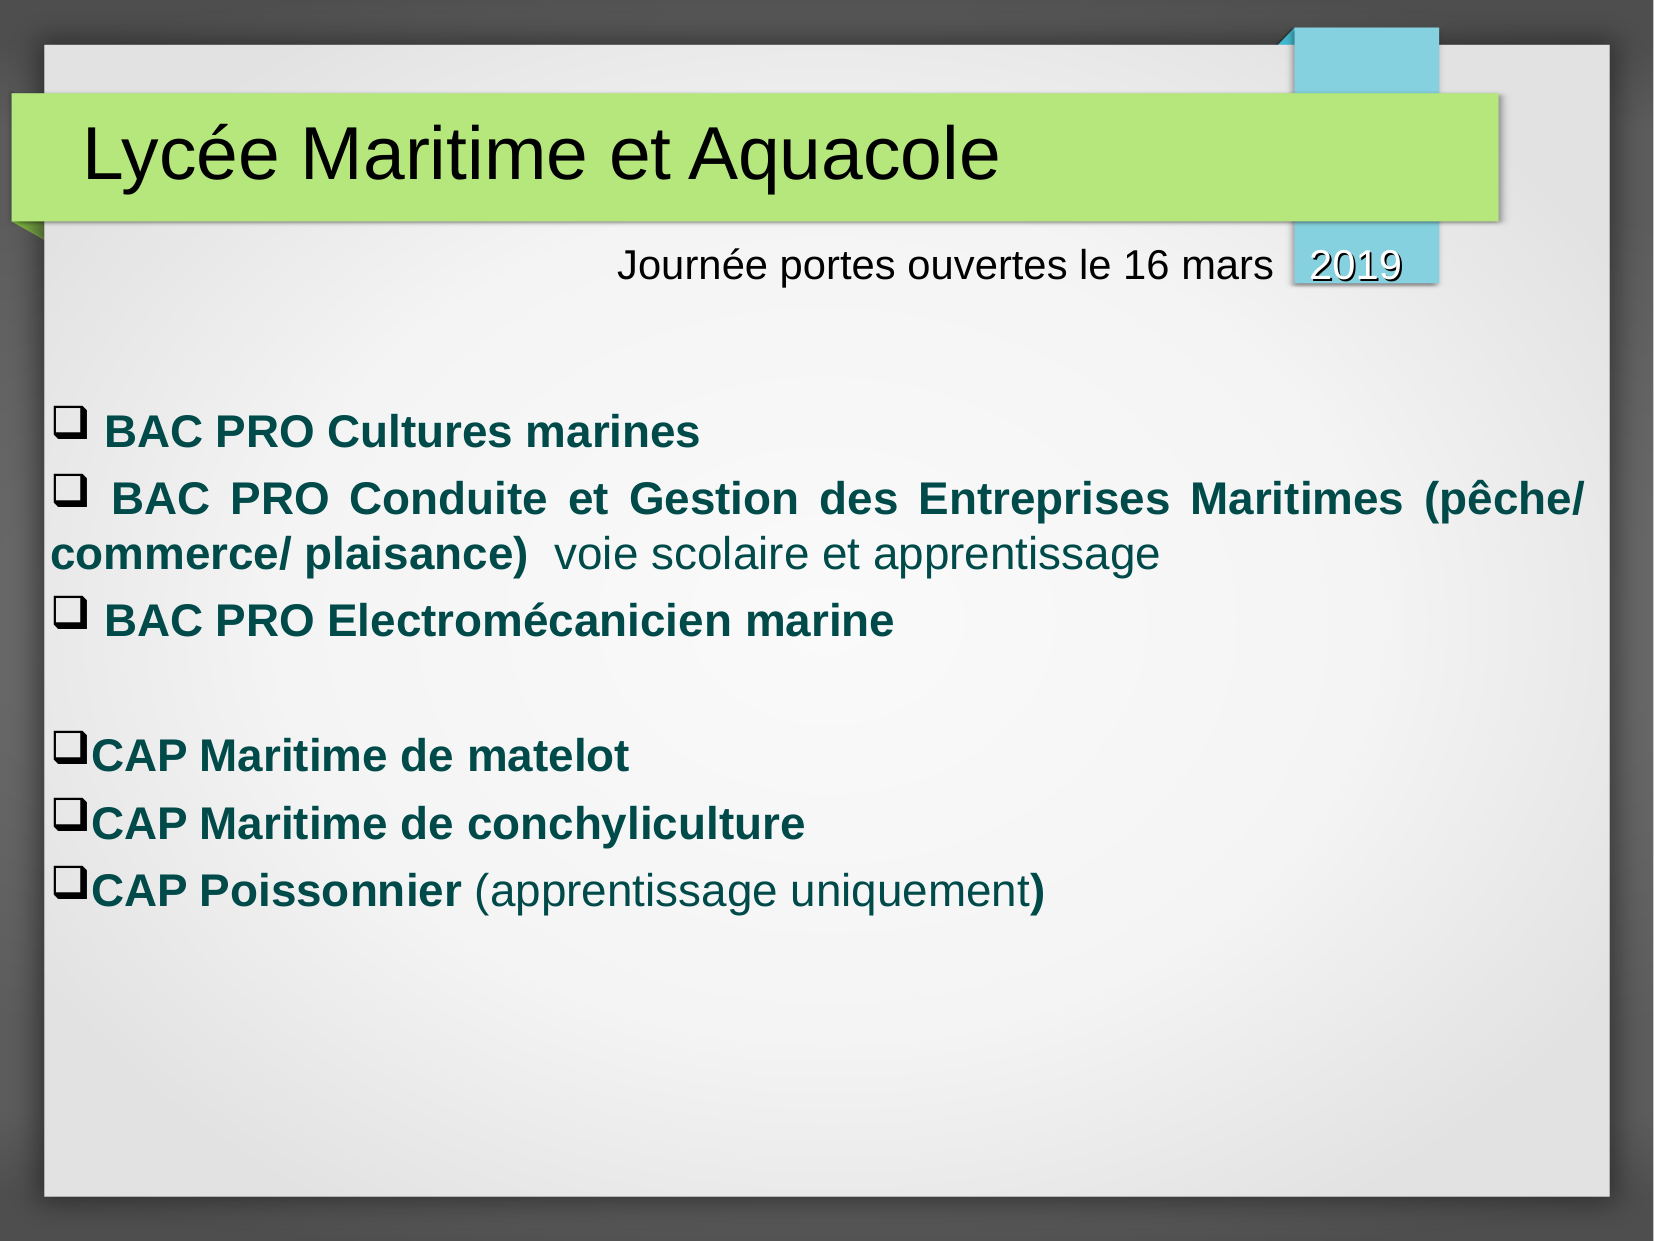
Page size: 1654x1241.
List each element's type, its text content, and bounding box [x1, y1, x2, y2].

text_box Journée portes ouvertes le 16 mars 2019 [602, 233, 1441, 296]
picture [0, 0, 1654, 1241]
title Lycée Maritime et Aquacole [82, 94, 1264, 213]
text_box BAC PRO Cultures marines BAC PRO Conduite et Gestion des Entreprises Maritimes (pêche/ commerce/ plaisance) voie scolaire et apprentissage BAC PRO Electromécanicien marine CAP Maritime de matelot CAP Maritime de conchyliculture CAP Poissonnier (apprentissage uniquement) [35, 393, 1601, 976]
